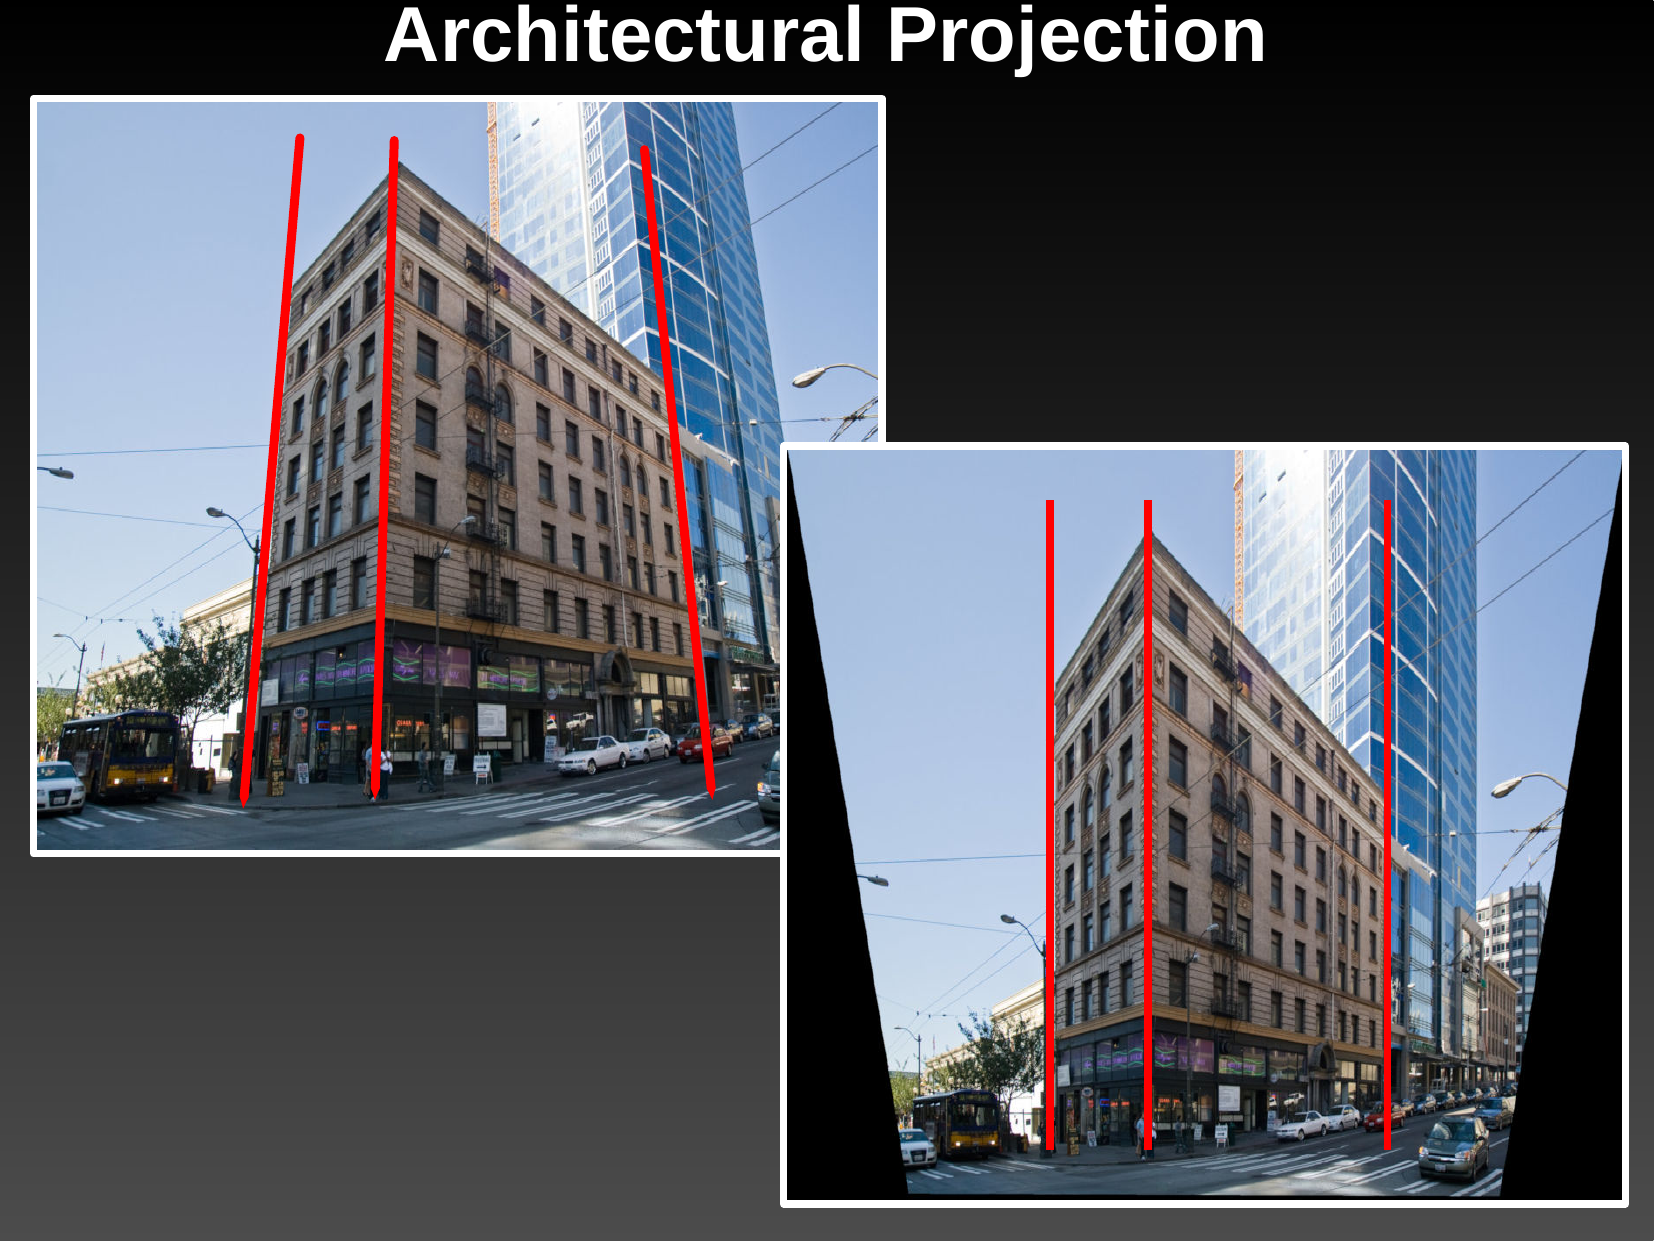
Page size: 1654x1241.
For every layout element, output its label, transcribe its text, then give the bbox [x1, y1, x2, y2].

picture [37, 102, 879, 850]
picture [787, 449, 1622, 1201]
title Architectural Projection [120, 0, 1533, 93]
